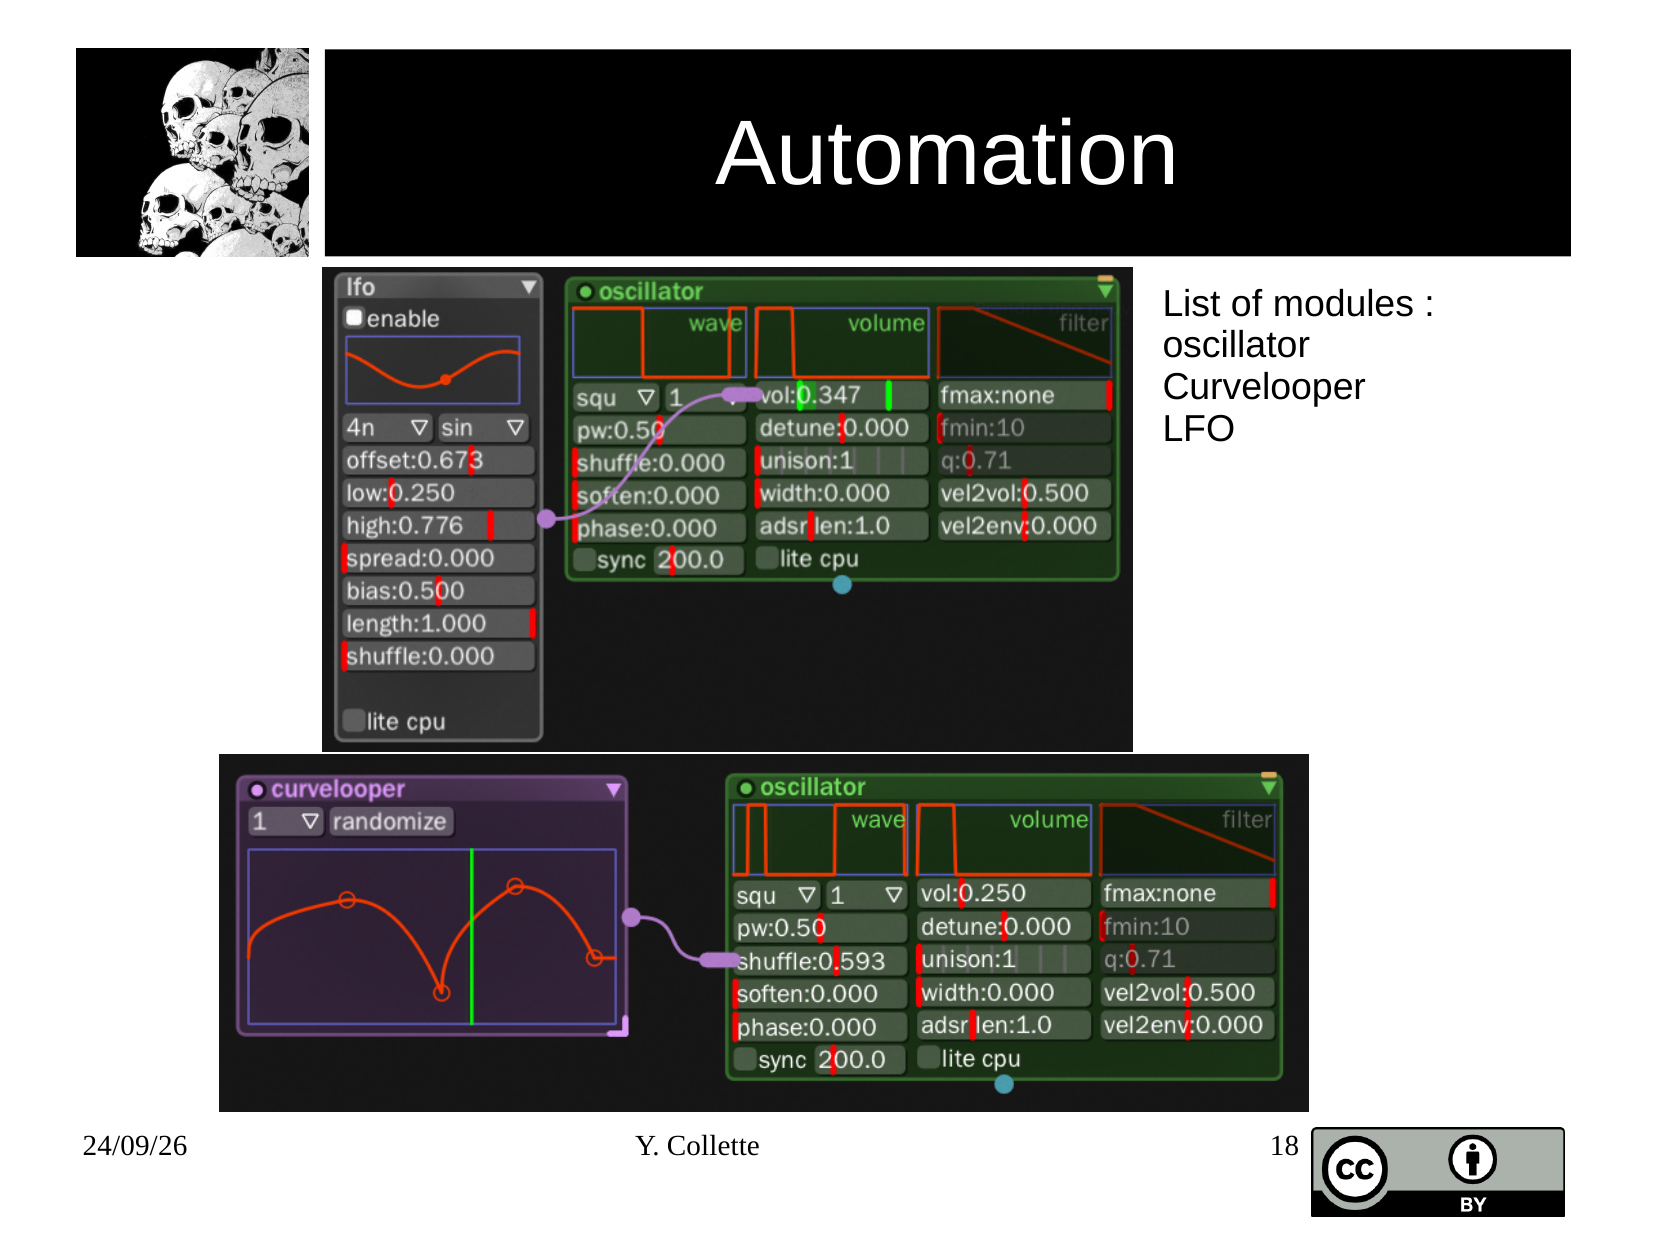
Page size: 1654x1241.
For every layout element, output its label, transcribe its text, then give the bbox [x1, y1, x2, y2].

picture [76, 48, 309, 257]
text_box List of modules : oscillator Curvelooper LFO [1147, 274, 1566, 458]
title Automation [324, 49, 1571, 257]
picture [219, 754, 1309, 1112]
picture [1311, 1127, 1565, 1217]
picture [322, 267, 1133, 752]
